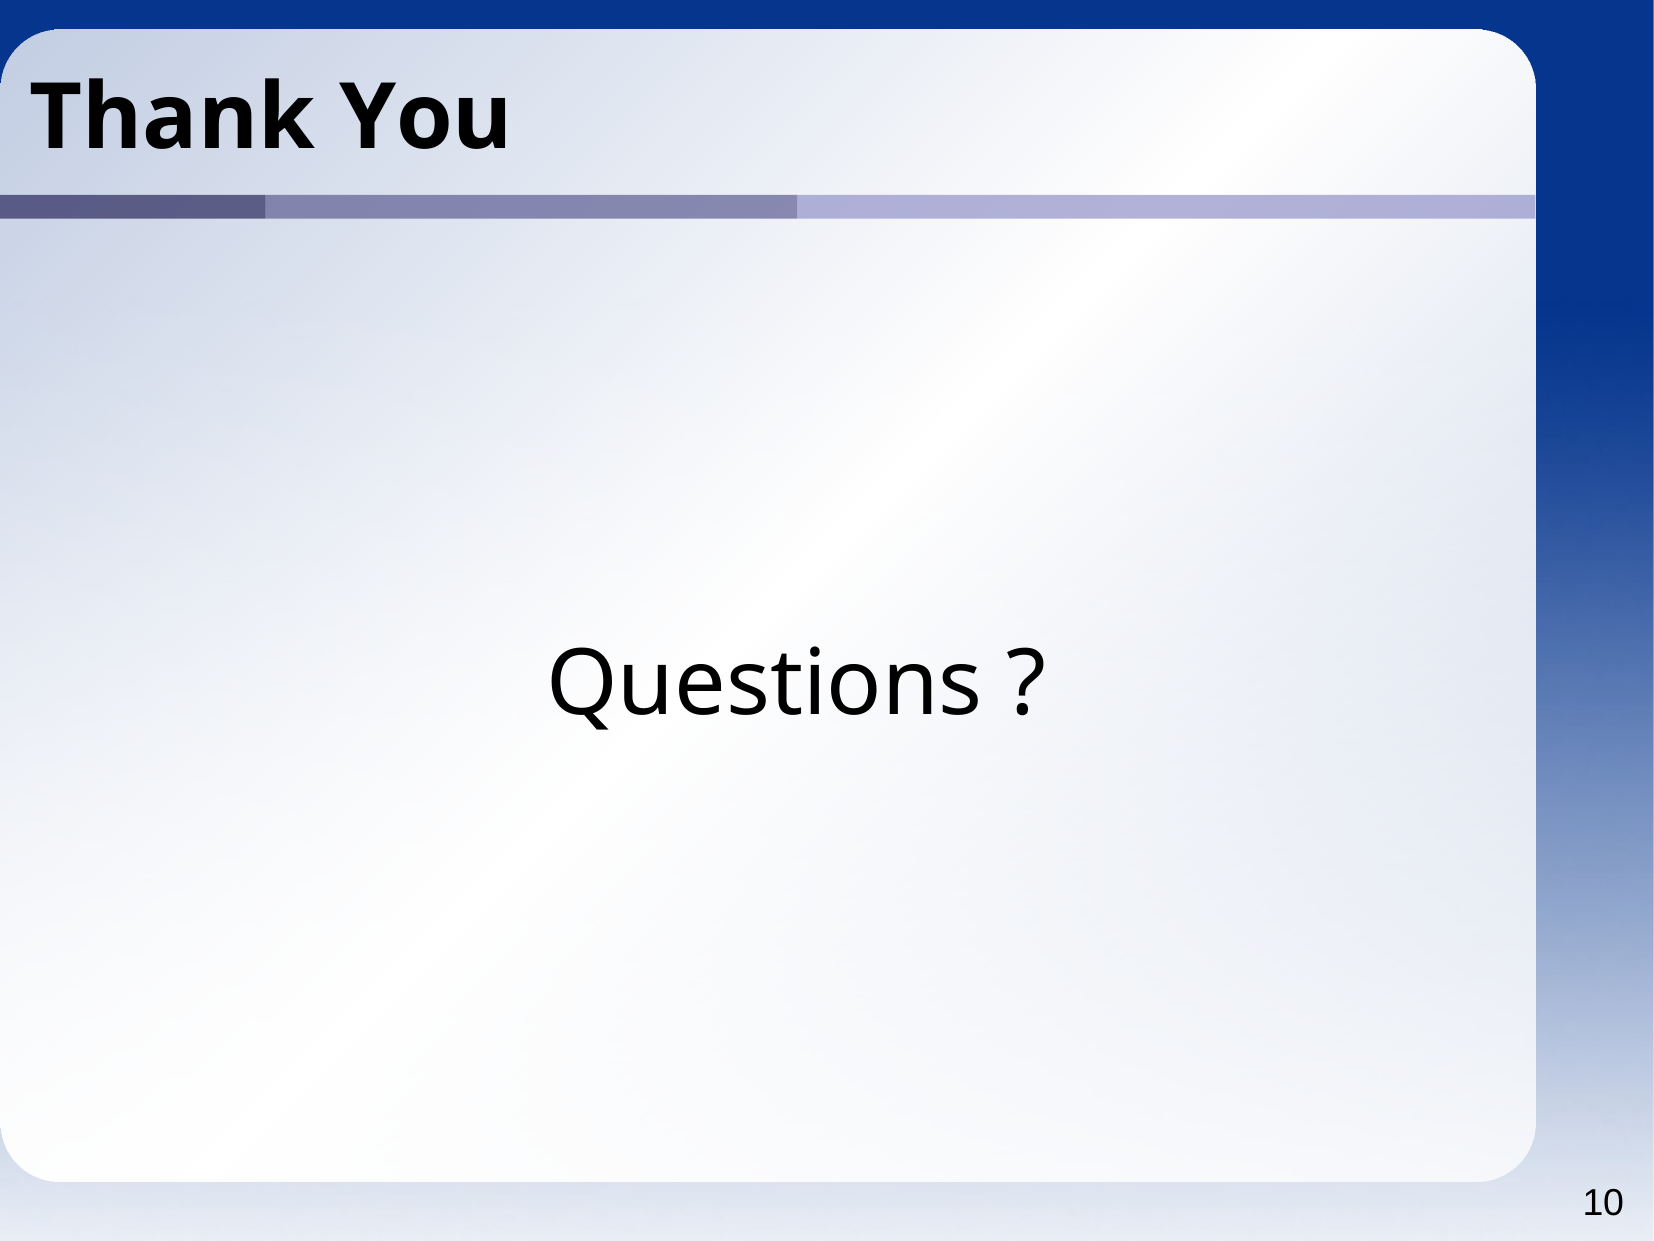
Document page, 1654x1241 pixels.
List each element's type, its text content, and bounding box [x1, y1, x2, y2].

text_box Questions ? [531, 609, 1026, 740]
title Thank You [29, 55, 1506, 171]
picture [0, 0, 1654, 1241]
